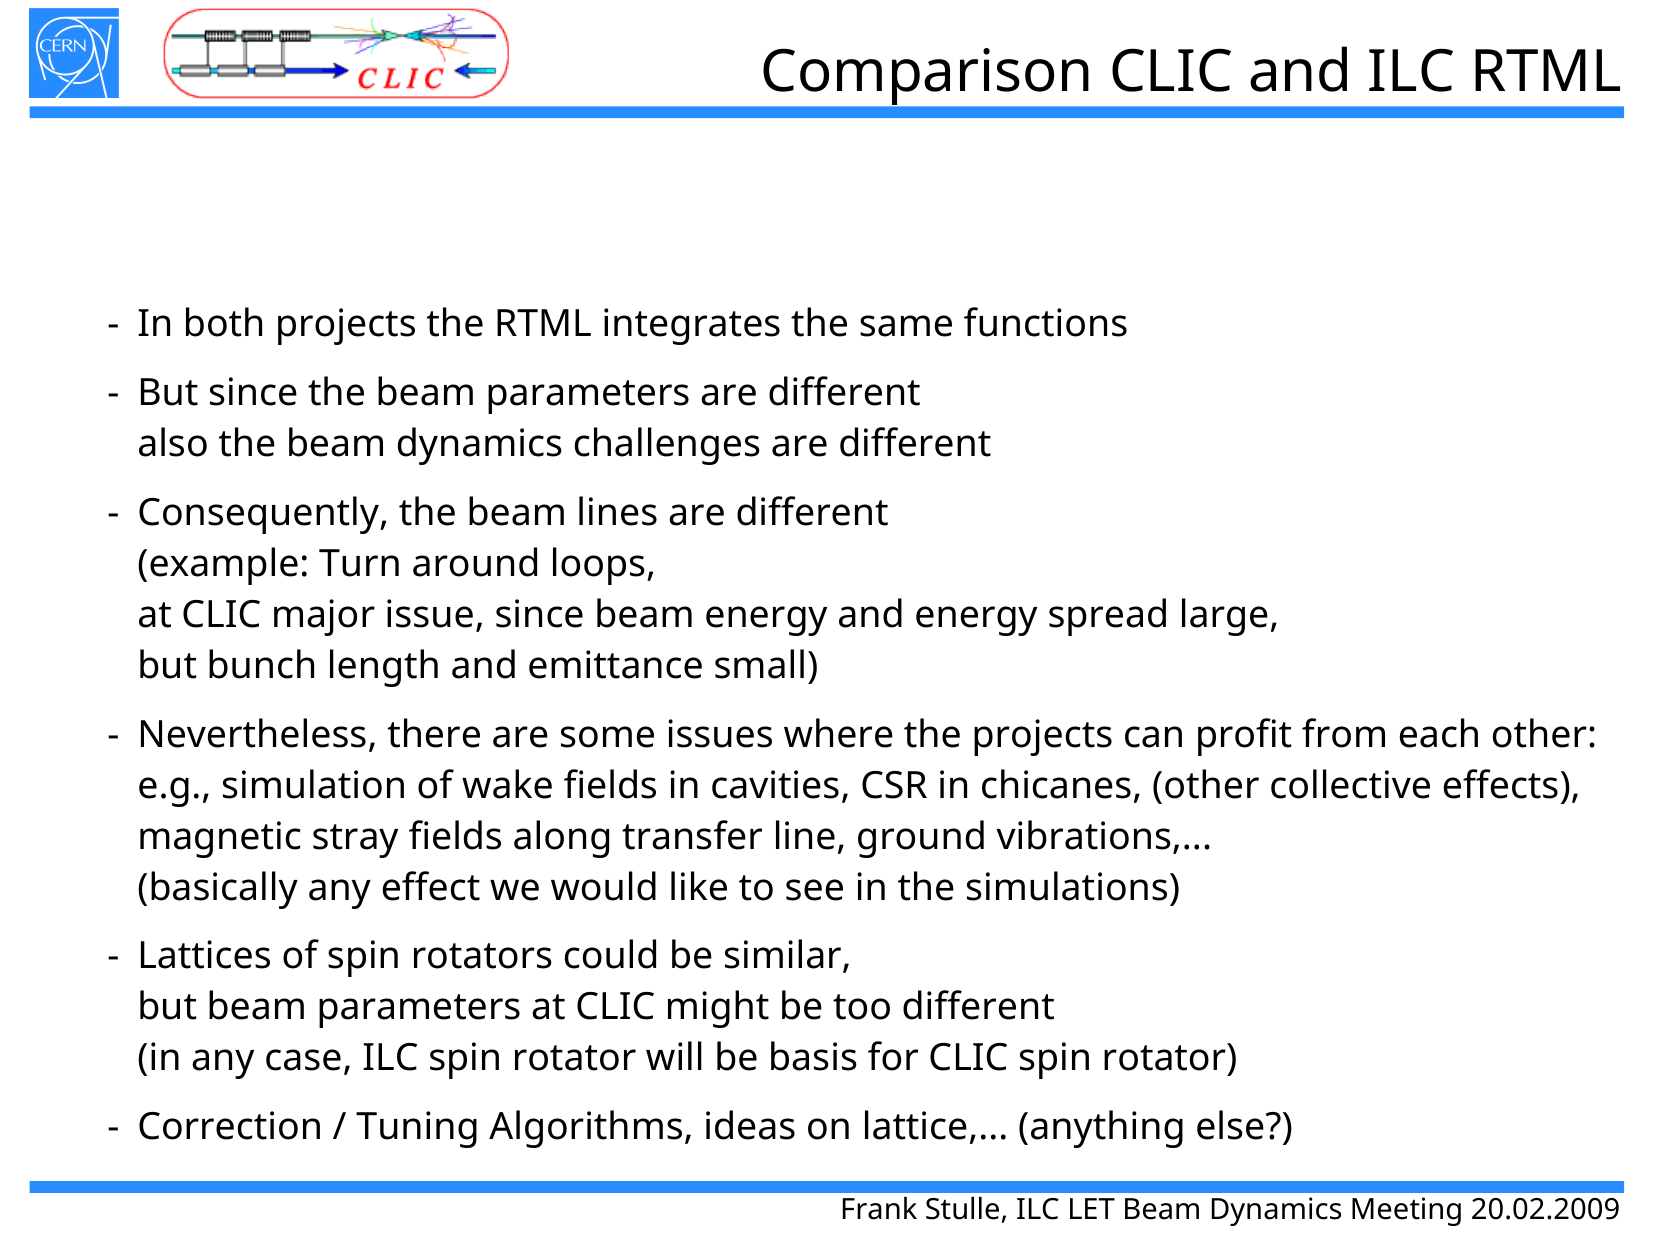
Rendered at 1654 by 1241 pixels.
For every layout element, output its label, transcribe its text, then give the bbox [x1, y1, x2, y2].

picture [29, 8, 119, 98]
picture [159, 4, 210, 106]
text_box - In both projects the RTML integrates the same functions - But since the beam parameters are different also the beam dynamics challenges are different - Consequently, the beam lines are different (example: Turn around loops, at CLIC major issue, since beam energy and energy spread large, but bunch length and emittance small) - Nevertheless, there are some issues where the projects can profit from each other: e.g., simulation of wake fields in cavities, CSR in chicanes, (other collective effects), magnetic stray fields along transfer line, ground vibrations,... (basically any effect we would like to see in the simulations) - Lattices of spin rotators could be similar, but beam parameters at CLIC might be too different (in any case, ILC spin rotator will be basis for CLIC spin rotator) - Correction / Tuning Algorithms, ideas on lattice,... (anything else?) [92, 289, 1541, 1072]
title Comparison CLIC and ILC RTML [210, 1, 1623, 136]
